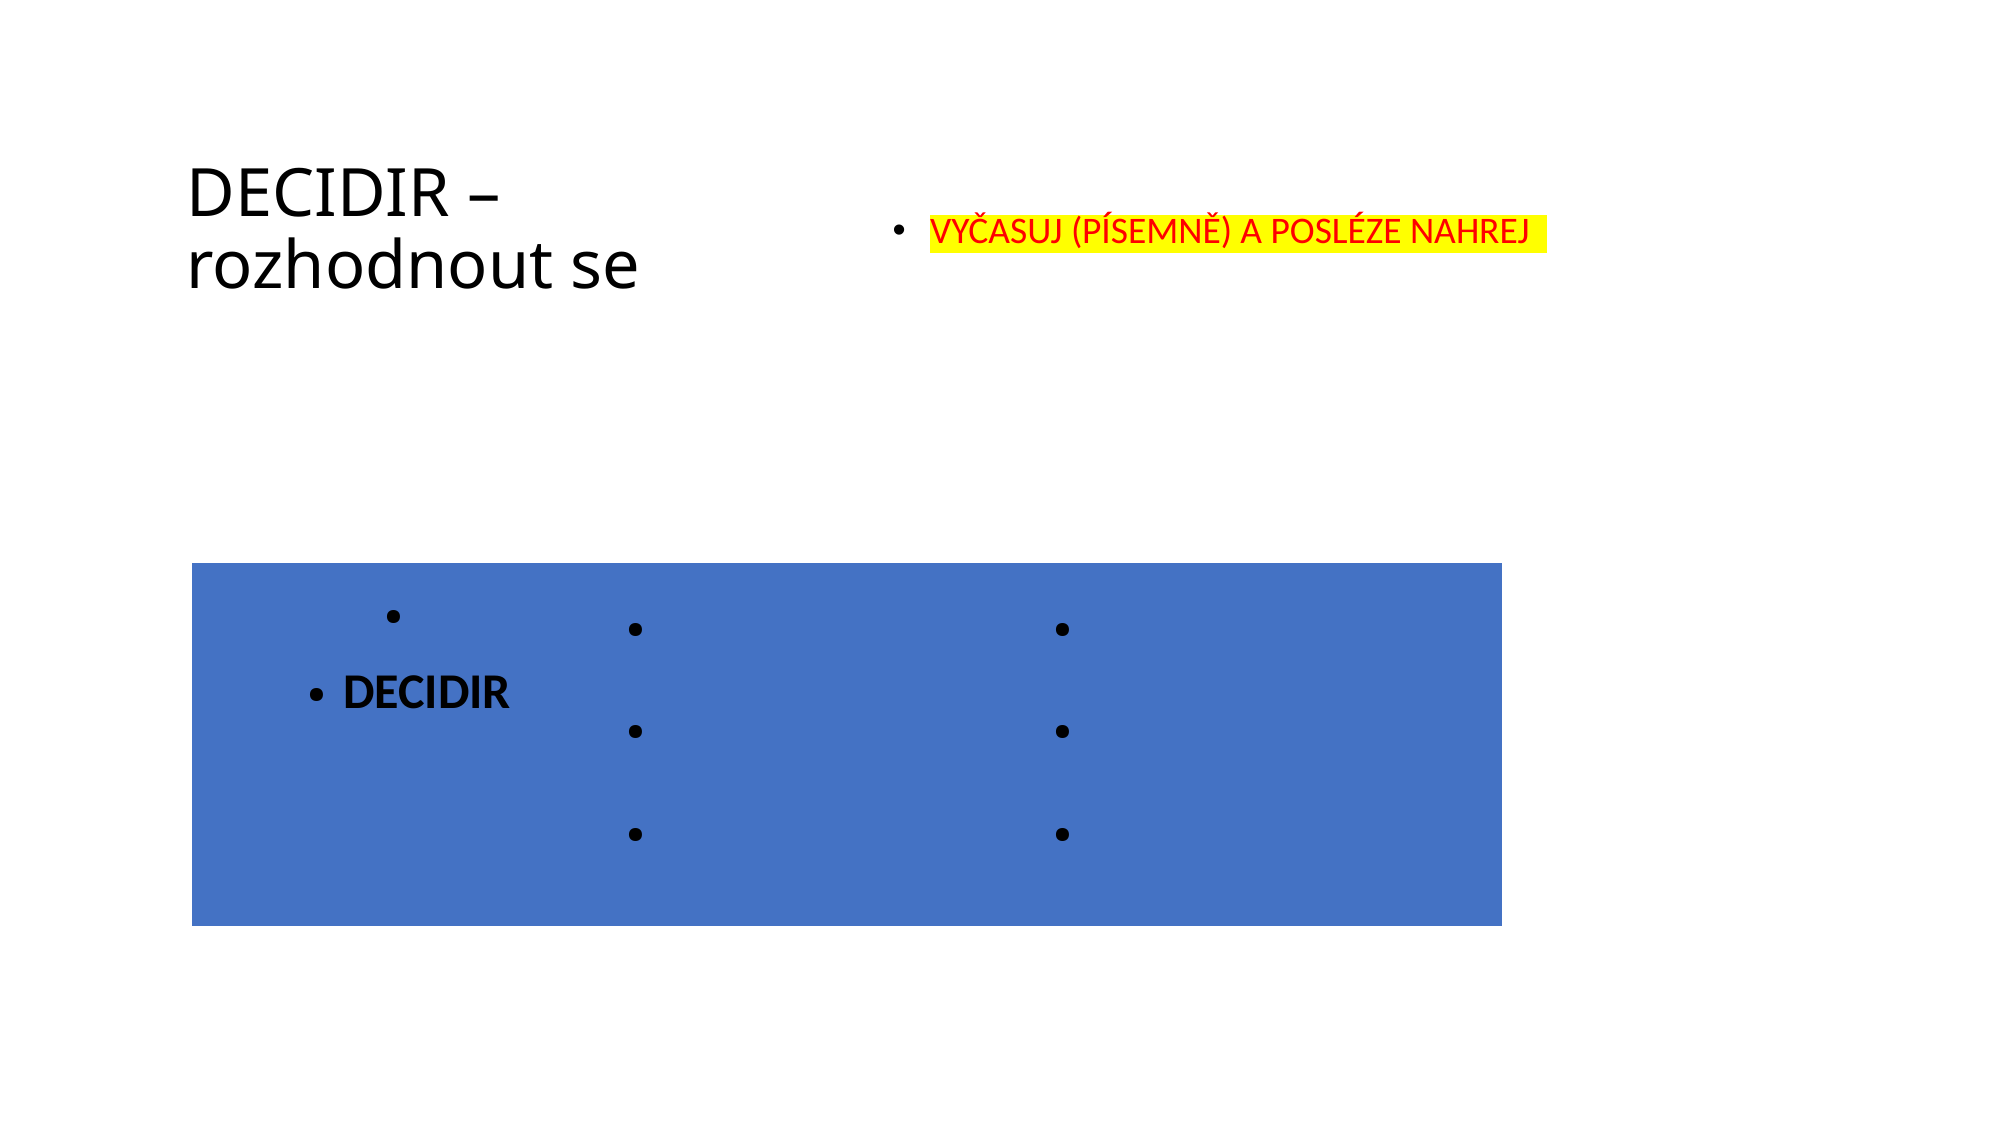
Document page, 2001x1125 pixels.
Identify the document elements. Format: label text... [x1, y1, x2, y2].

table_cell [1054, 767, 1502, 926]
list VYČASUJ (PÍSEMNĚ) A POSLÉZE NAHREJ [877, 96, 1863, 367]
table_cell [627, 767, 1054, 926]
table_header DECIDIR [192, 563, 627, 926]
table_header [627, 563, 1054, 665]
table_cell [627, 665, 1054, 767]
title DECIDIR – rozhodnout se [171, 96, 756, 367]
table_header [1054, 563, 1502, 665]
table_cell [1054, 665, 1502, 767]
